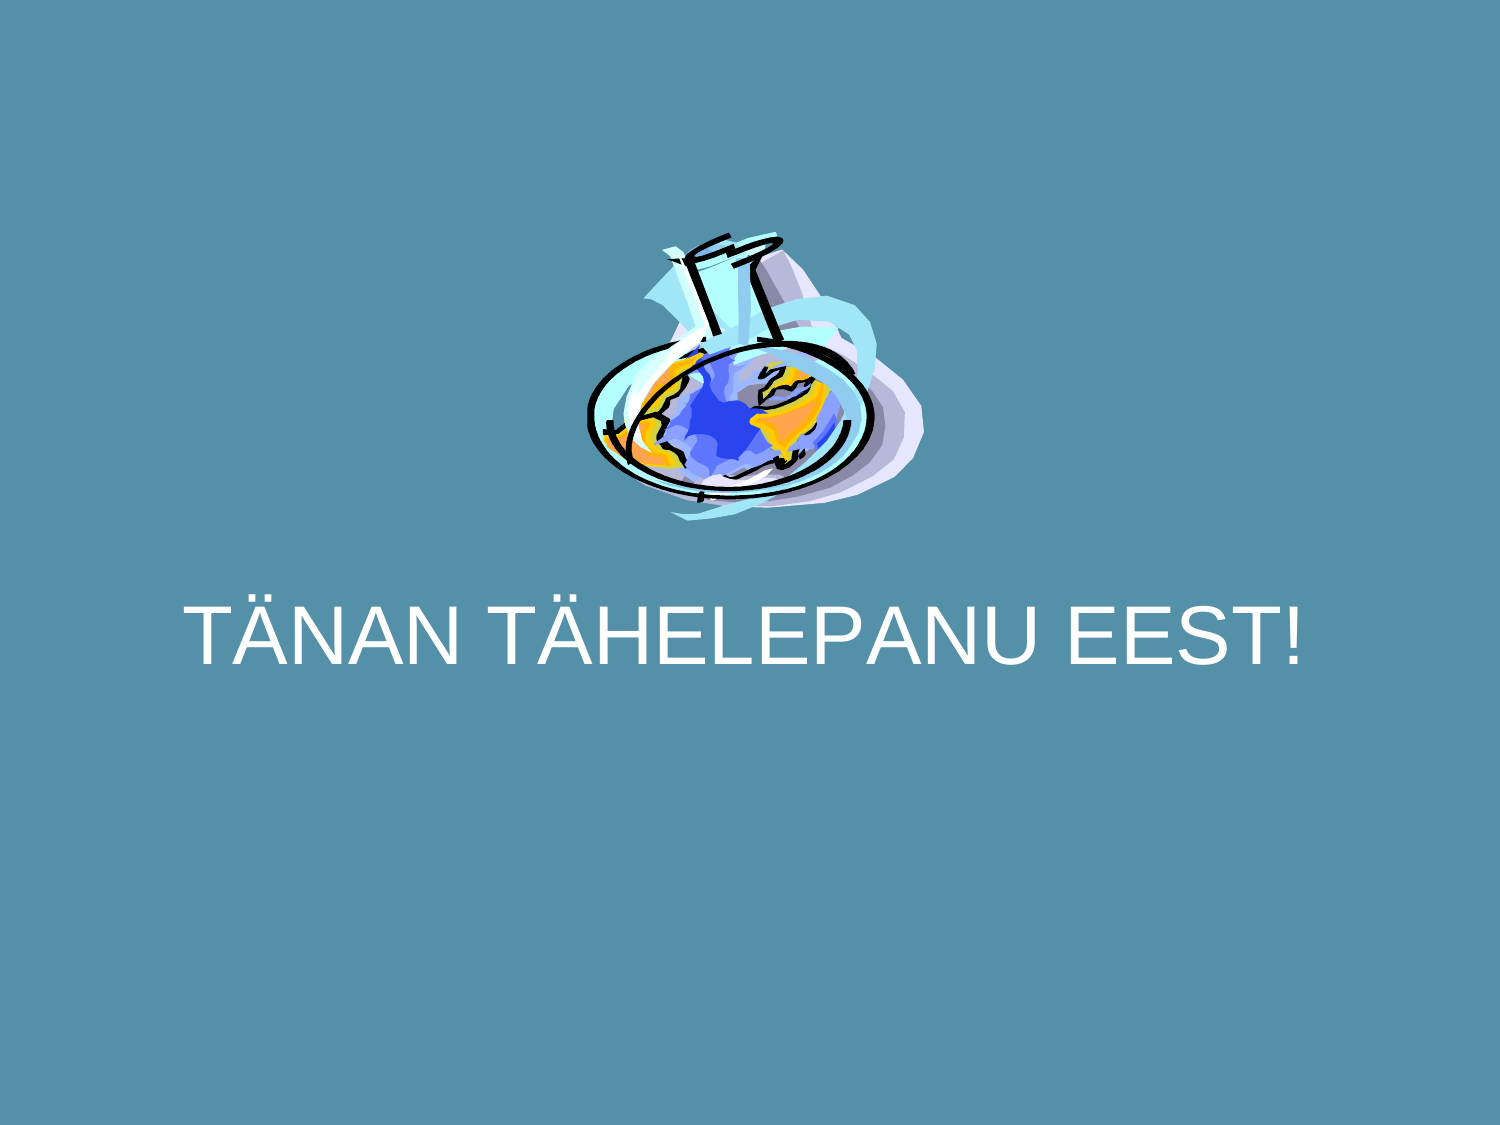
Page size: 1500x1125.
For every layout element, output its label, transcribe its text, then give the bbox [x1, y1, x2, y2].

text_box TÄNAN TÄHELEPANU EEST! [37, 75, 1450, 787]
text_box [587, 231, 924, 521]
